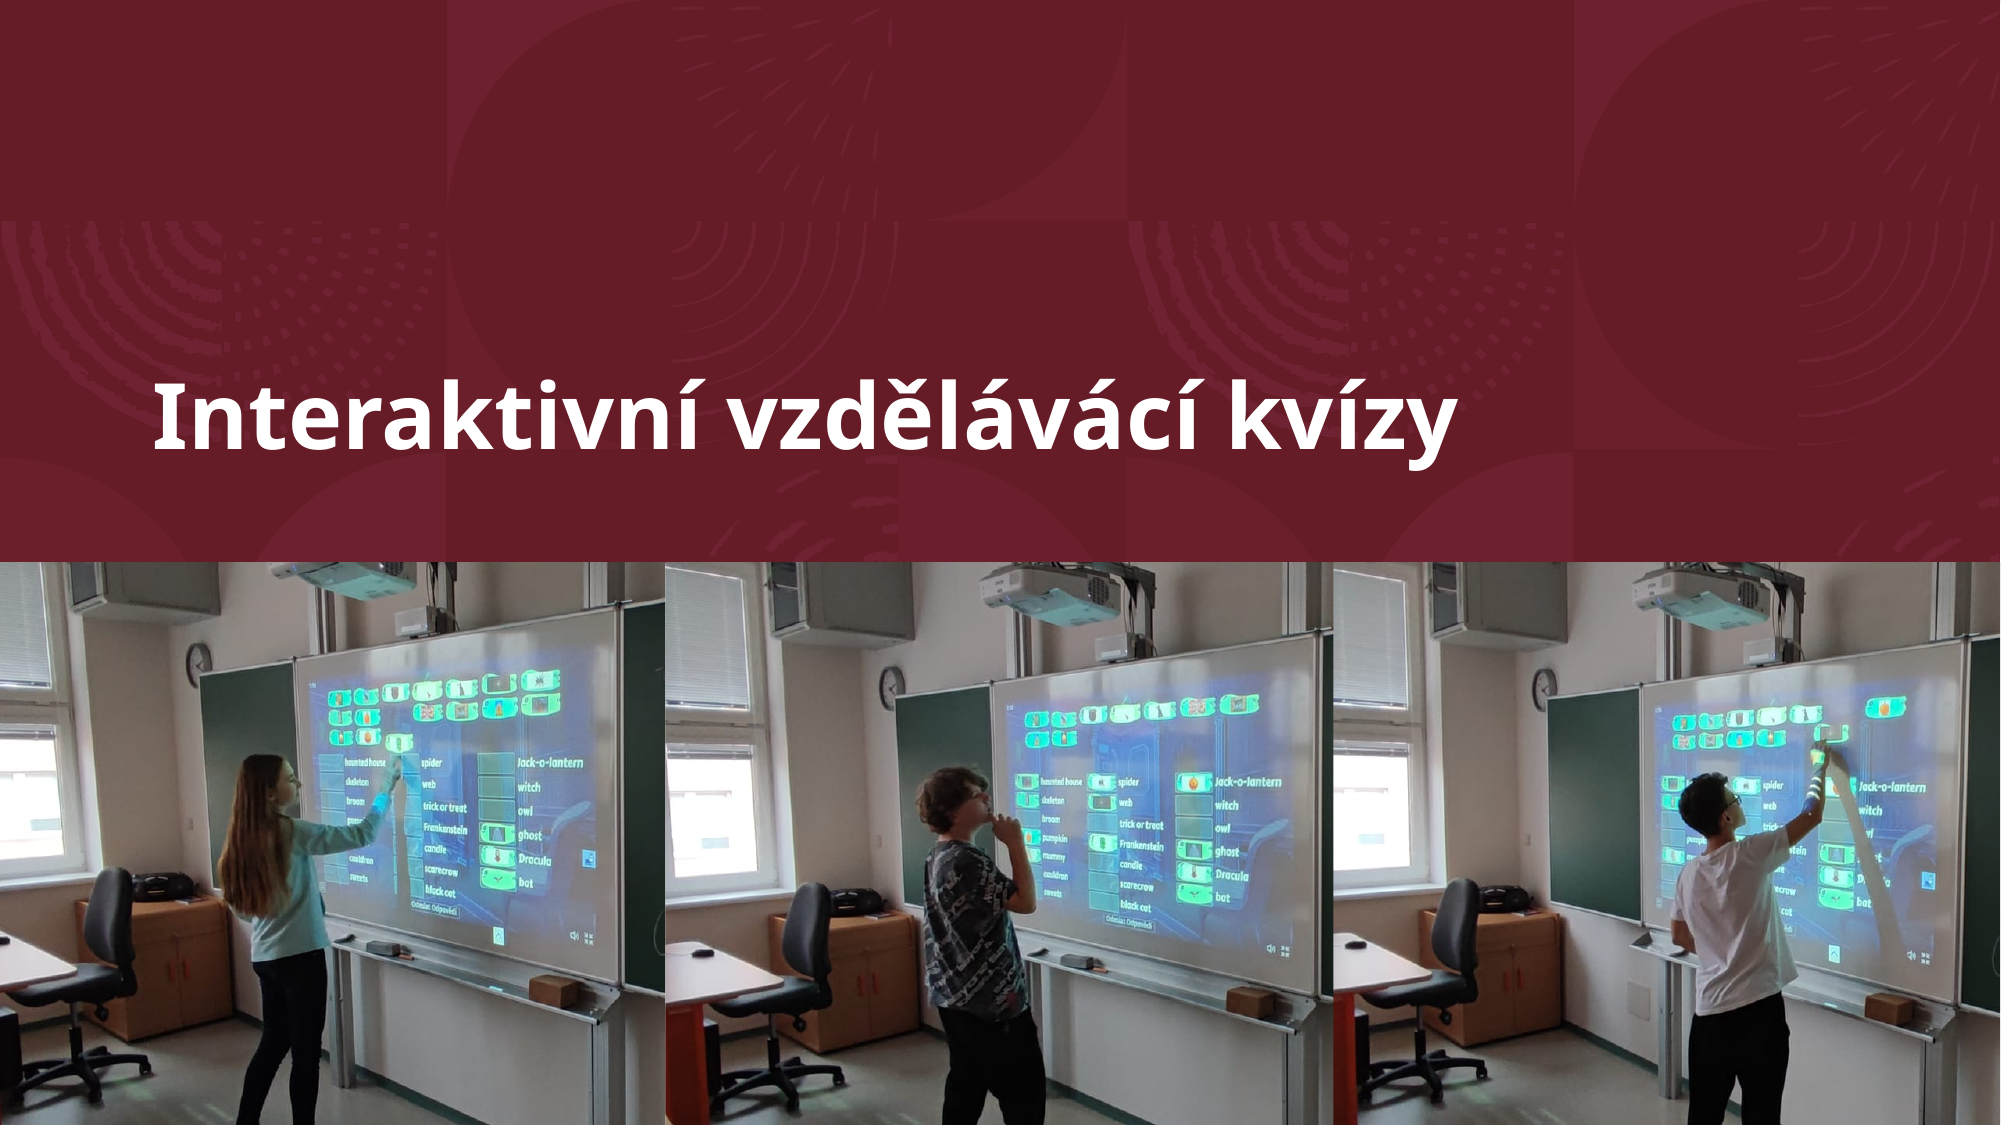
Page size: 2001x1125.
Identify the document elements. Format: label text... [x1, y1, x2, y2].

text_box [0, 0, 2000, 562]
title Interaktivní vzdělávácí kvízy [137, 122, 1509, 475]
picture [0, 562, 2000, 1125]
